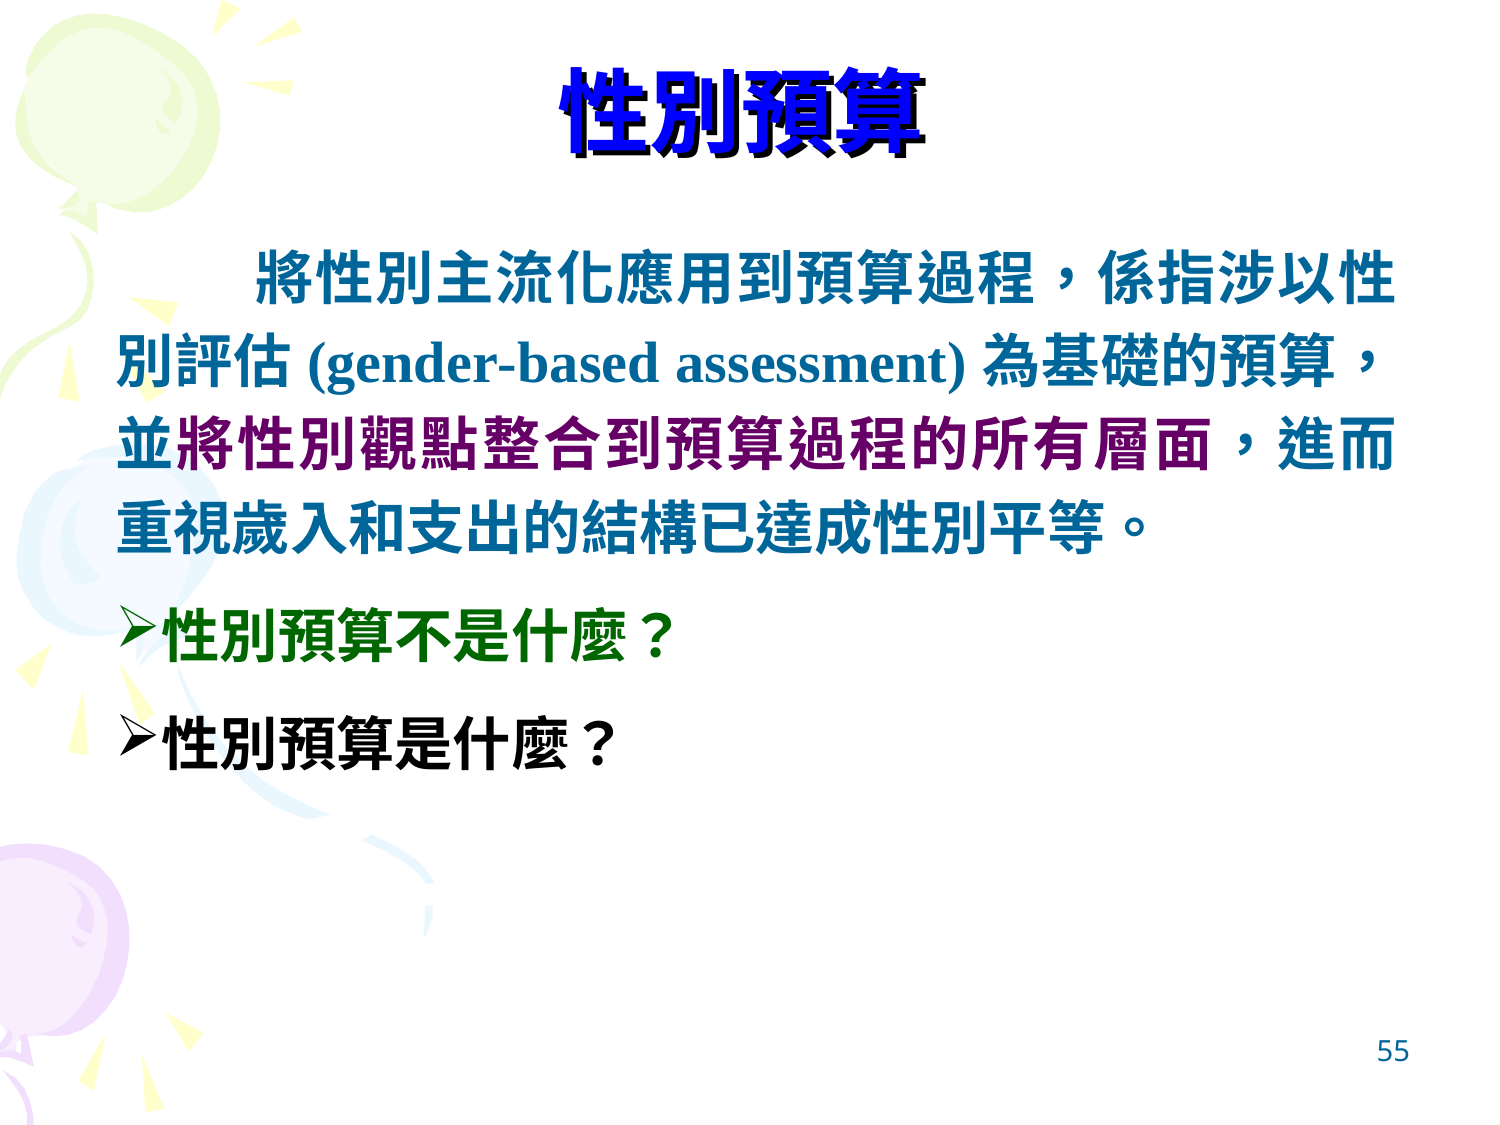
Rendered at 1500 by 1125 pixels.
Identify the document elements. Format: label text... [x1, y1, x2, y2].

text_box <編號> [1074, 1024, 1426, 1100]
list 將性別主流化應用到預算過程，係指涉以性別評估(gender-based assessment)為基礎的預算，並將性別觀點整合到預算過程的所有層面，進而重視歲入和支出的結構已達成性別平等。 性別預算不是什麼？ 性別預算是什麼？ [100, 219, 1412, 994]
title 性別預算 [64, 66, 1418, 173]
